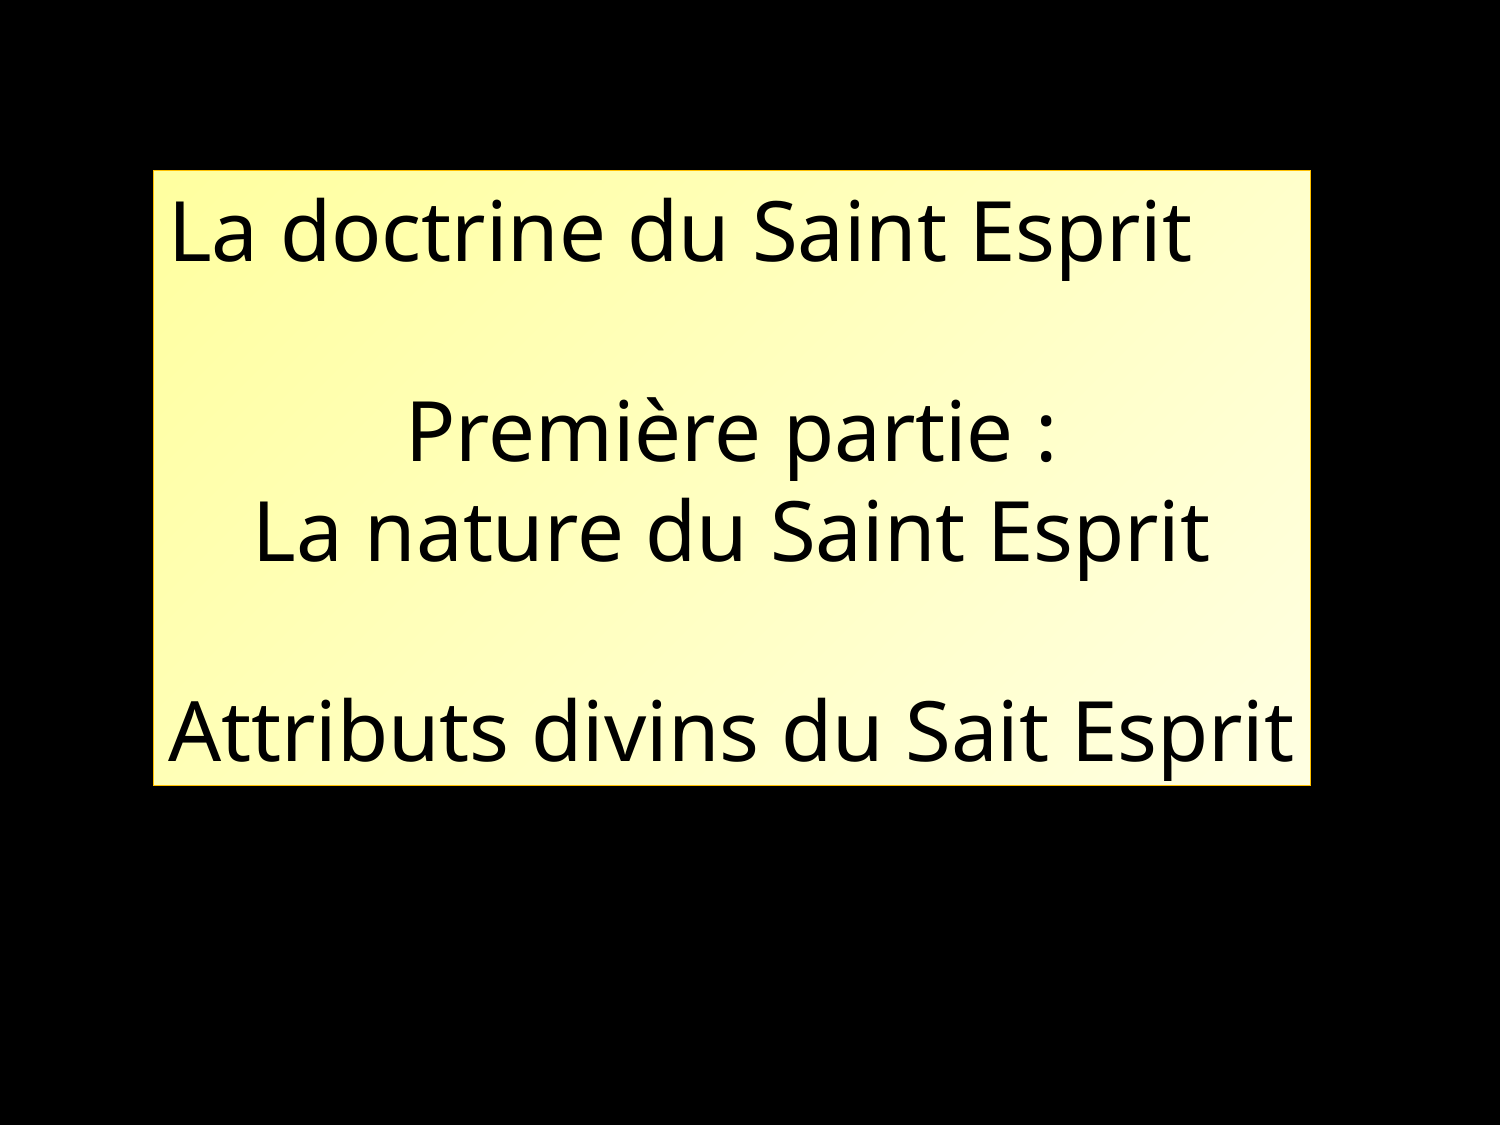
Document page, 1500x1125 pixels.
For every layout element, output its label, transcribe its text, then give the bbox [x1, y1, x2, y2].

text_box La doctrine du Saint Esprit Première partie : La nature du Saint Esprit Attributs divins du Sait Esprit [153, 170, 1311, 786]
